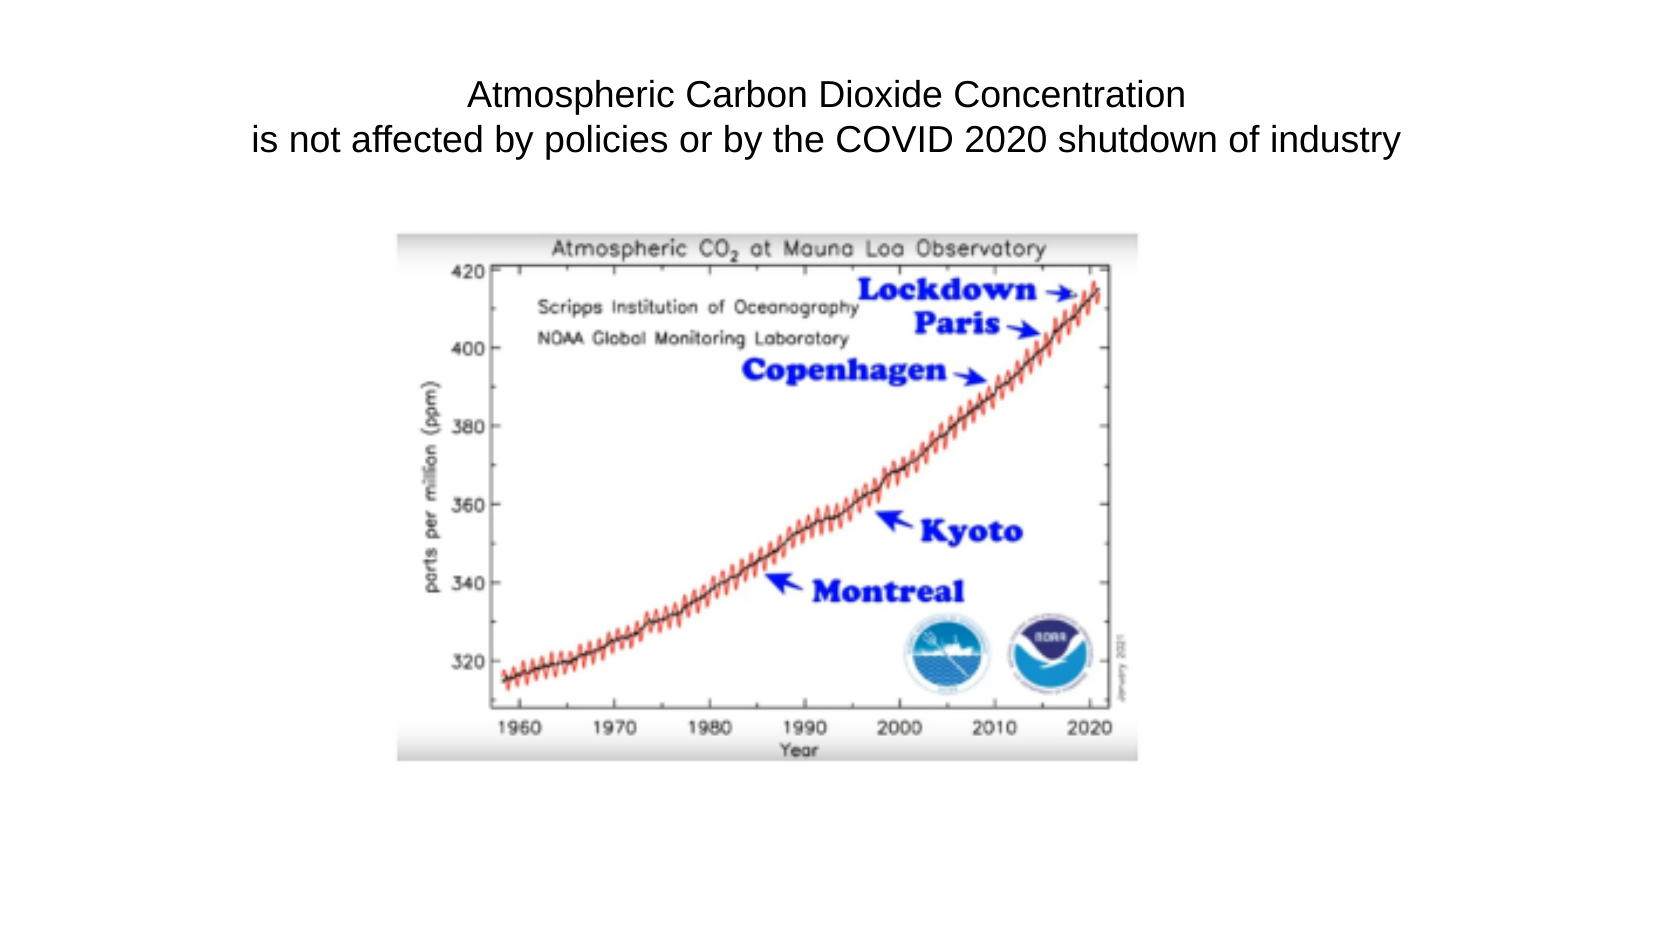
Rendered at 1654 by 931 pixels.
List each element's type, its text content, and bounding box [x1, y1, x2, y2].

text_box Atmospheric Carbon Dioxide Concentration is not affected by policies or by the COVID 2020 shutdown of industry [82, 69, 1571, 160]
picture [302, 169, 1239, 832]
